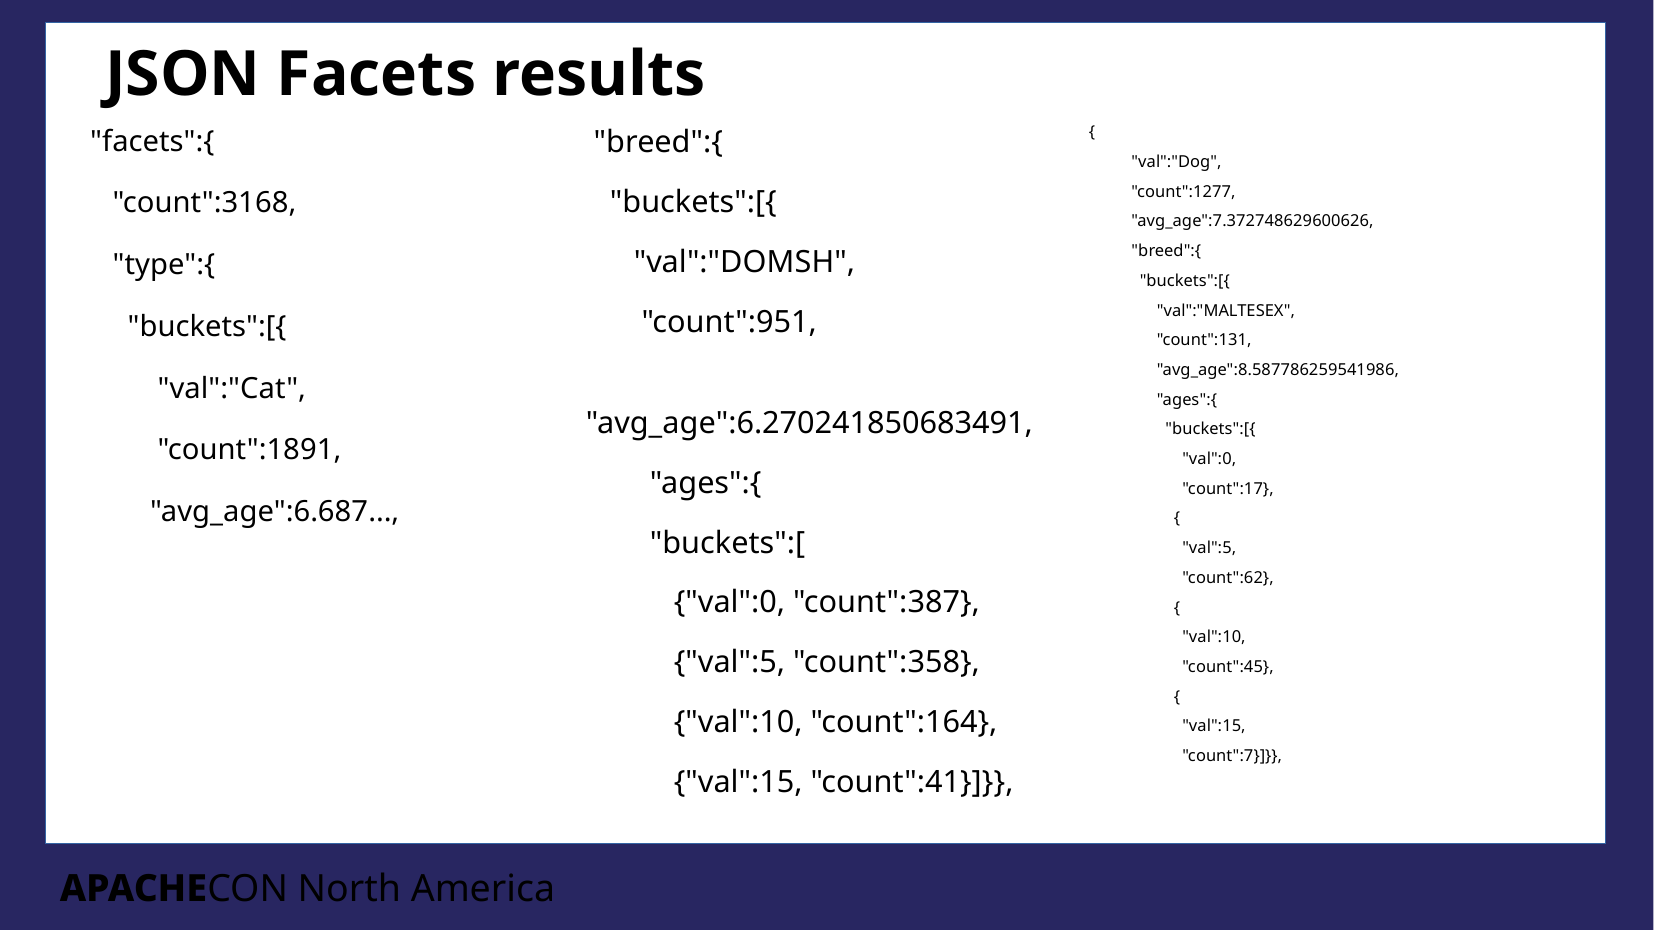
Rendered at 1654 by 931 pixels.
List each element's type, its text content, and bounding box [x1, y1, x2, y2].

title JSON Facets results [105, 32, 1546, 110]
list "breed":{ "buckets":[{ "val":"DOMSH", "count":951, "avg_age":6.270241850683491, "ages":{ "buckets":[ {"val":0, "count":387}, {"val":5, "count":358}, {"val":10, "count":164}, {"val":15, "count":41}]}}, [585, 120, 1065, 811]
list "facets":{ "count":3168, "type":{ "buckets":[{ "val":"Cat", "count":1891, "avg_age":6.687..., [82, 120, 562, 826]
list { "val":"Dog", "count":1277, "avg_age":7.372748629600626, "breed":{ "buckets":[{ "val":"MALTESEX", "count":131, "avg_age":8.587786259541986, "ages":{ "buckets":[{ "val":0, "count":17}, { "val":5, "count":62}, { "val":10, "count":45}, { "val":15, "count":7}]}}, [1088, 120, 1568, 781]
